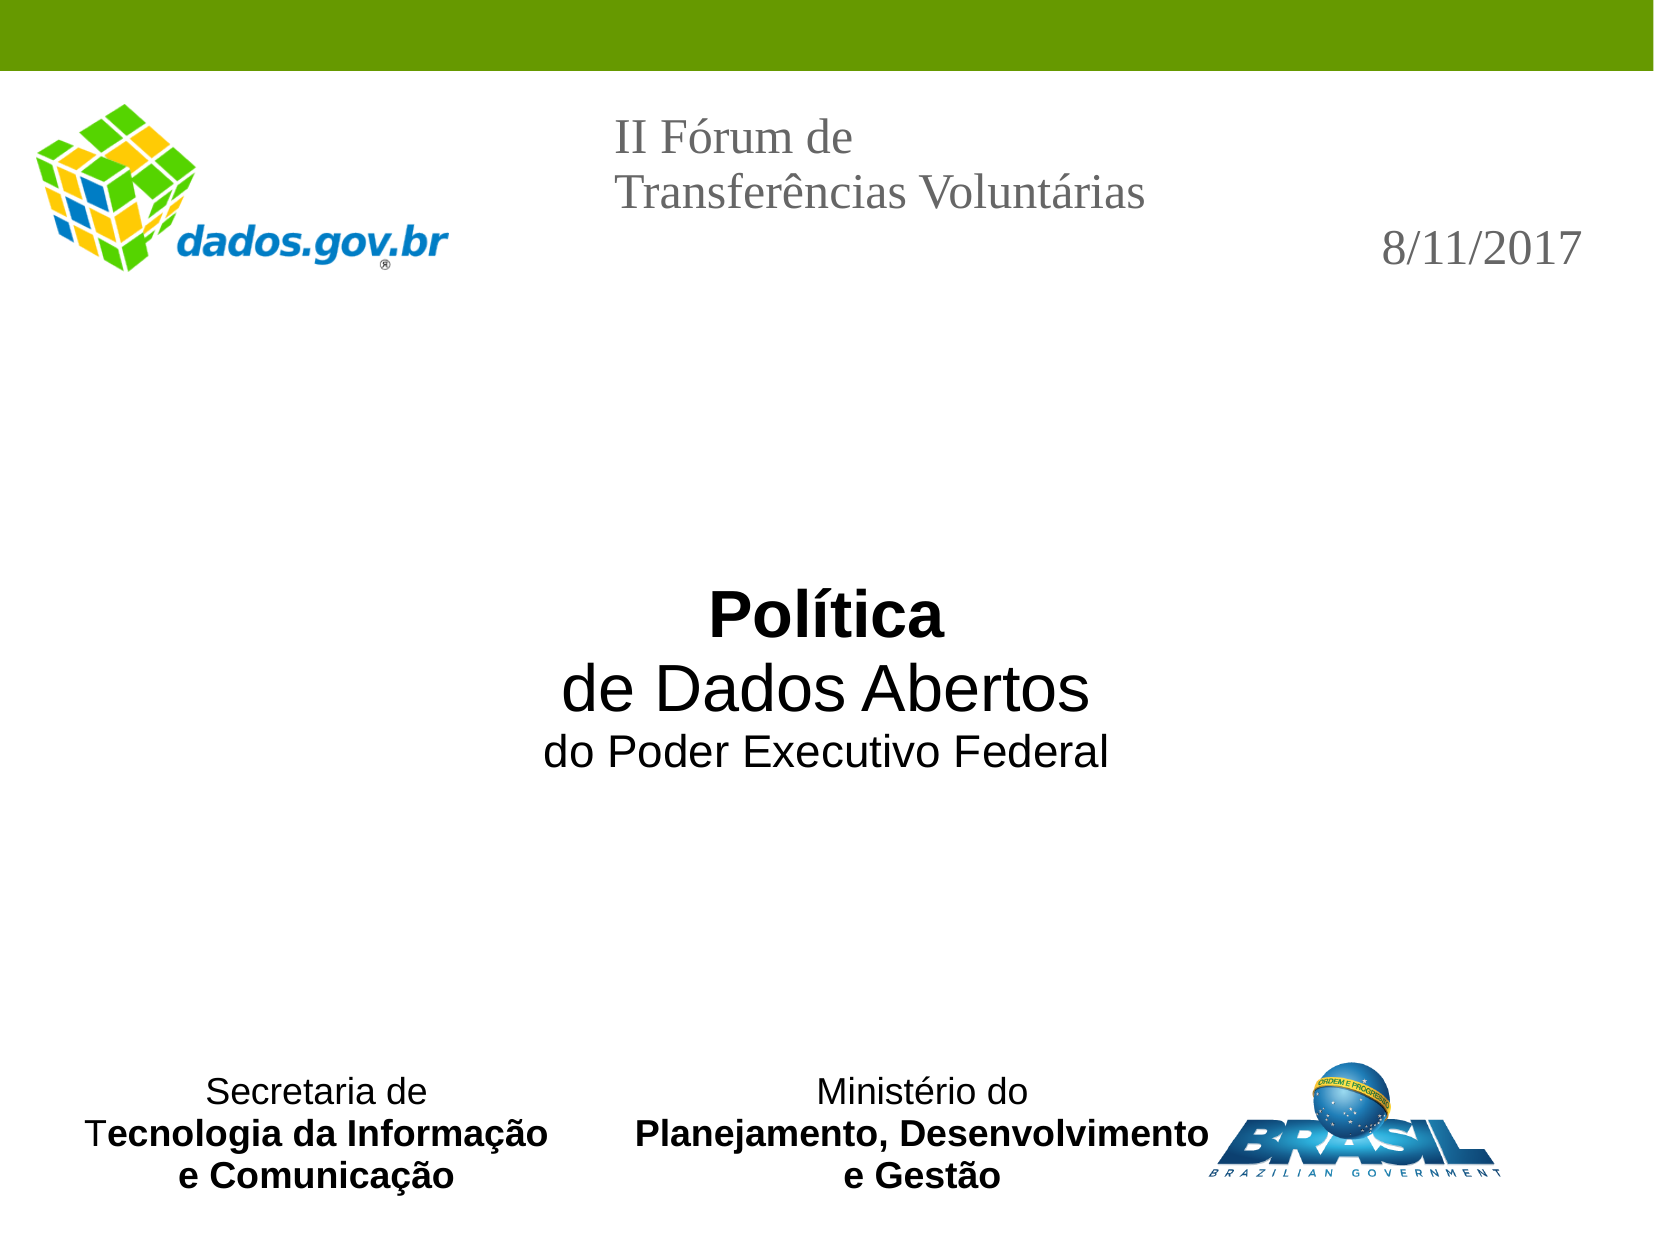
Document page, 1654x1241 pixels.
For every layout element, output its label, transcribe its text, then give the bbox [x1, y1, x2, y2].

text_box II Fórum de Transferências Voluntárias 8/11/2017 [614, 108, 1583, 276]
subtitle Política de Dados Abertos do Poder Executivo Federal [82, 395, 1571, 1125]
text_box Ministério do Planejamento, Desenvolvimento e Gestão [620, 1062, 1225, 1204]
picture [36, 104, 449, 272]
picture [1208, 1062, 1501, 1177]
text_box Secretaria de Tecnologia da Informação e Comunicação [69, 1062, 565, 1204]
